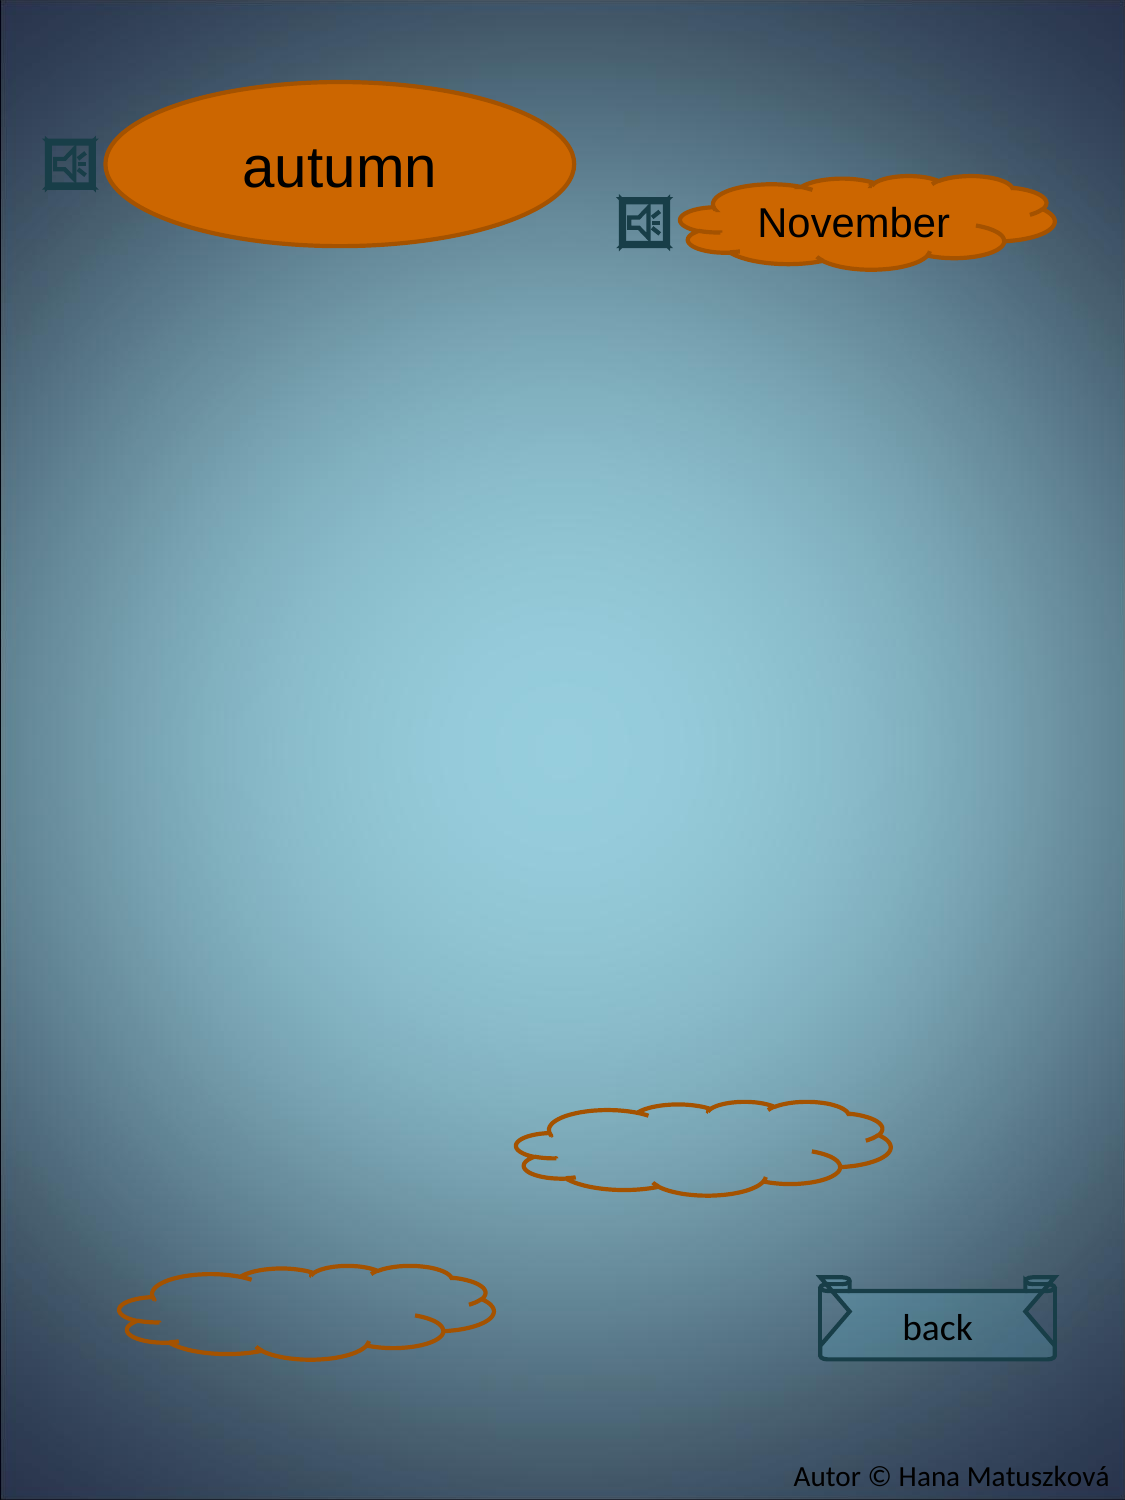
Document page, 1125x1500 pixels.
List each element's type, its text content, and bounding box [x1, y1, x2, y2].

text_box November [679, 176, 1055, 270]
text_box autumn [105, 82, 575, 247]
text_box back [820, 1277, 1055, 1360]
picture [0, 0, 1125, 1500]
text_box Autor © Hana Matuszková [778, 1449, 1125, 1500]
